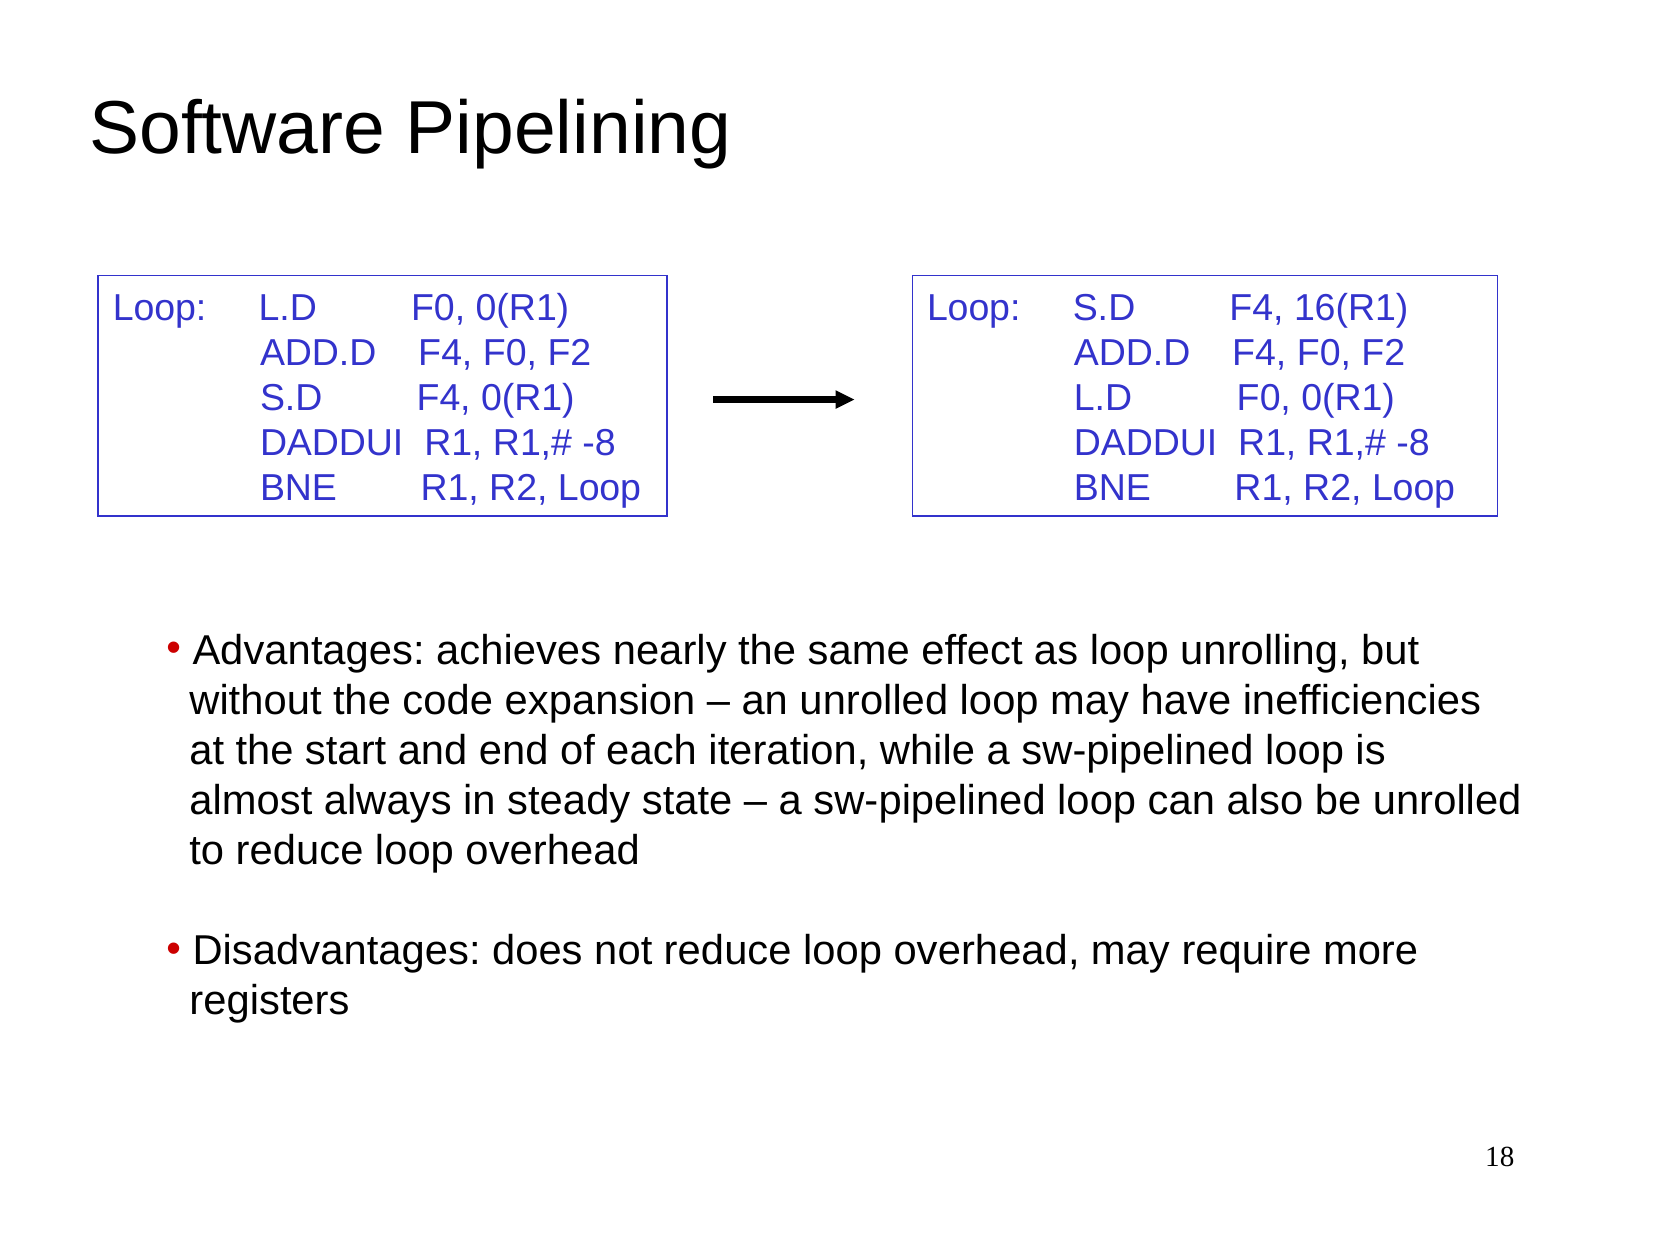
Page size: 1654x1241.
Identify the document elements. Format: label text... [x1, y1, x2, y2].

text_box Loop: L.D F0, 0(R1) ADD.D F4, F0, F2 S.D F4, 0(R1) DADDUI R1, R1,# -8 BNE R1, R2, Loop [98, 275, 667, 516]
text_box Software Pipelining [74, 71, 747, 177]
text_box <number> [1184, 1129, 1530, 1213]
text_box Advantages: achieves nearly the same effect as loop unrolling, but without the code expansion – an unrolled loop may have inefficiencies at the start and end of each iteration, while a sw-pipelined loop is almost always in steady state – a sw-pipelined loop can also be unrolled to reduce loop overhead Disadvantages: does not reduce loop overhead, may require more registers [151, 614, 1538, 1031]
text_box Loop: S.D F4, 16(R1) ADD.D F4, F0, F2 L.D F0, 0(R1) DADDUI R1, R1,# -8 BNE R1, R2, Loop [912, 275, 1498, 516]
